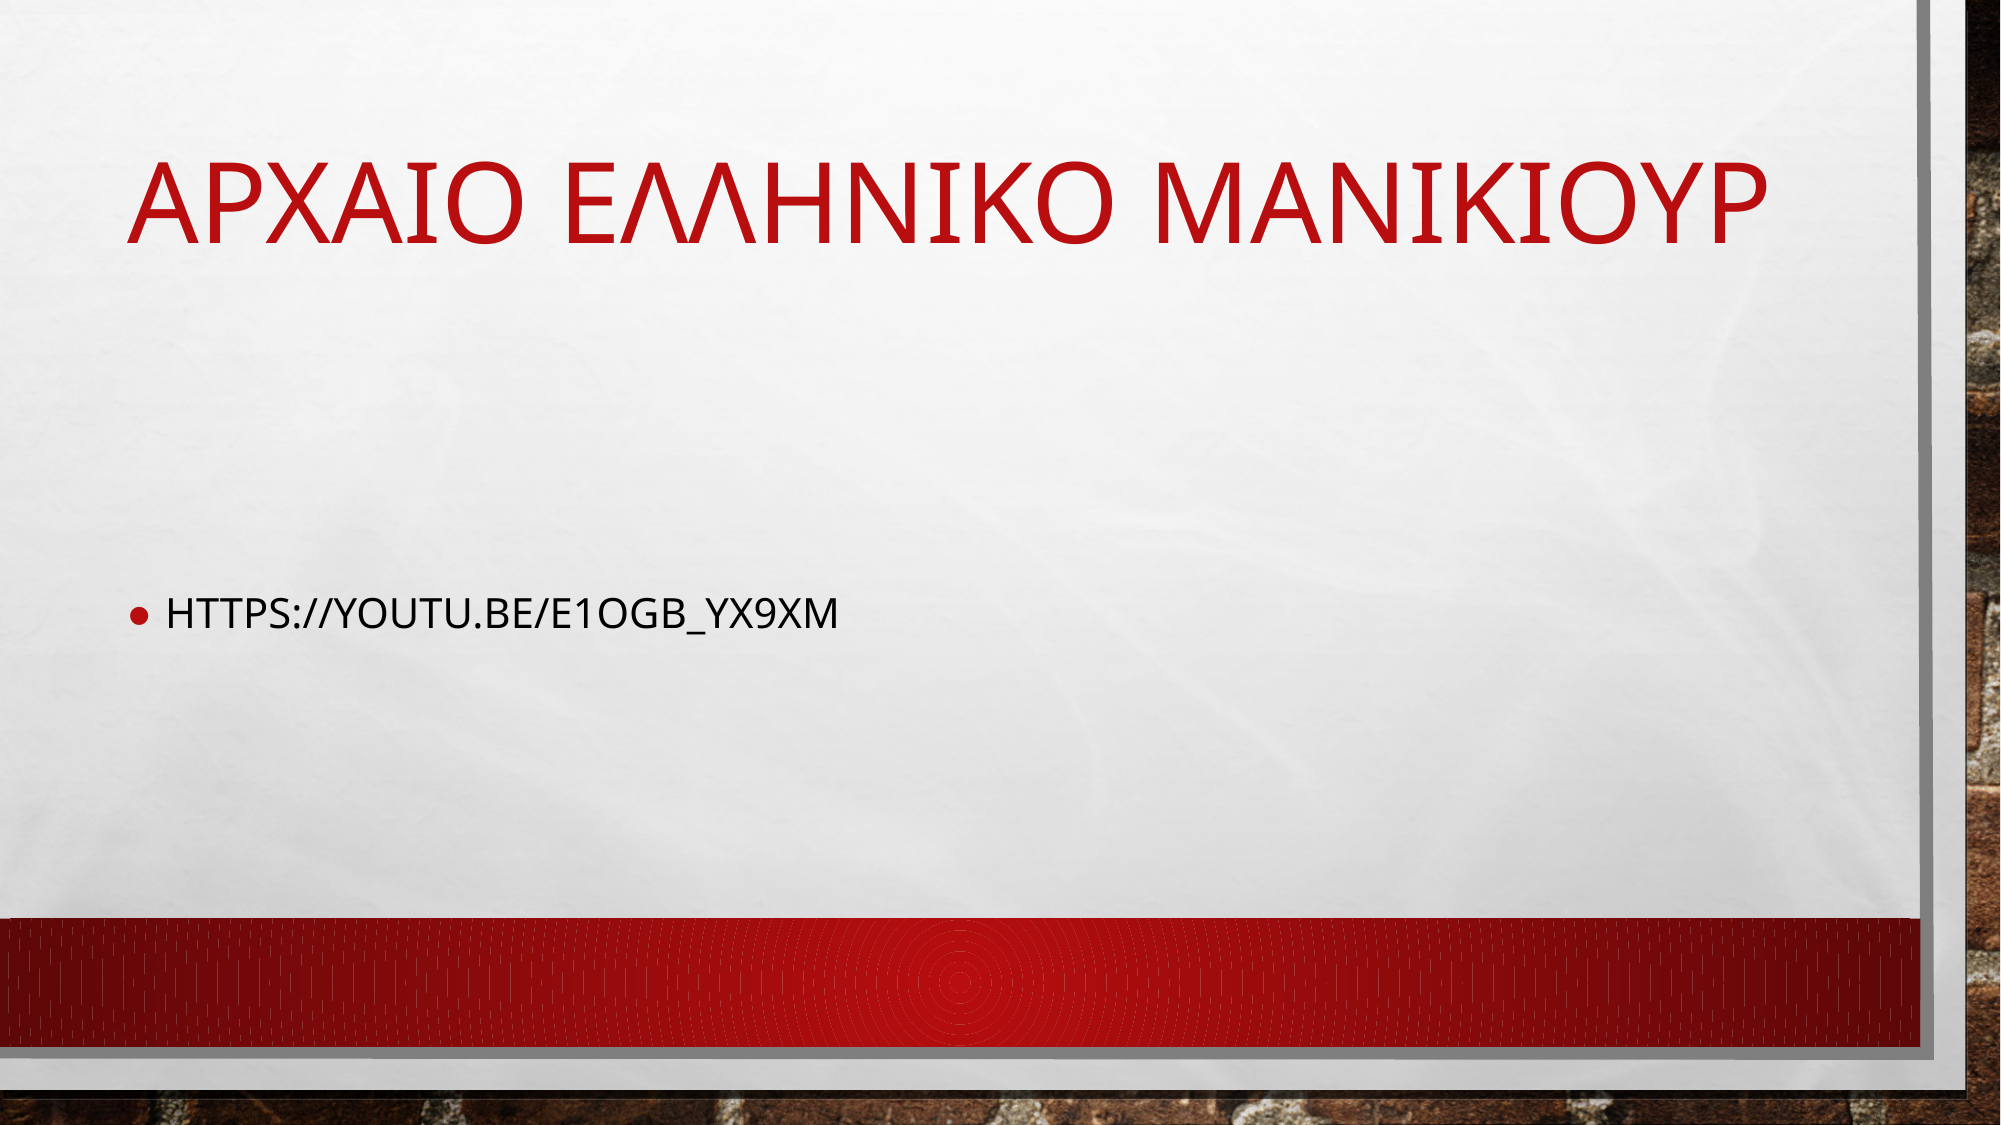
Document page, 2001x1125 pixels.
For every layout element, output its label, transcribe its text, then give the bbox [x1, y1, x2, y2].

title Αρχαιο ελληνικο μανικιουρ [112, 112, 1819, 302]
list https://youtu.be/e1OGb_yx9XM [112, 338, 1818, 882]
